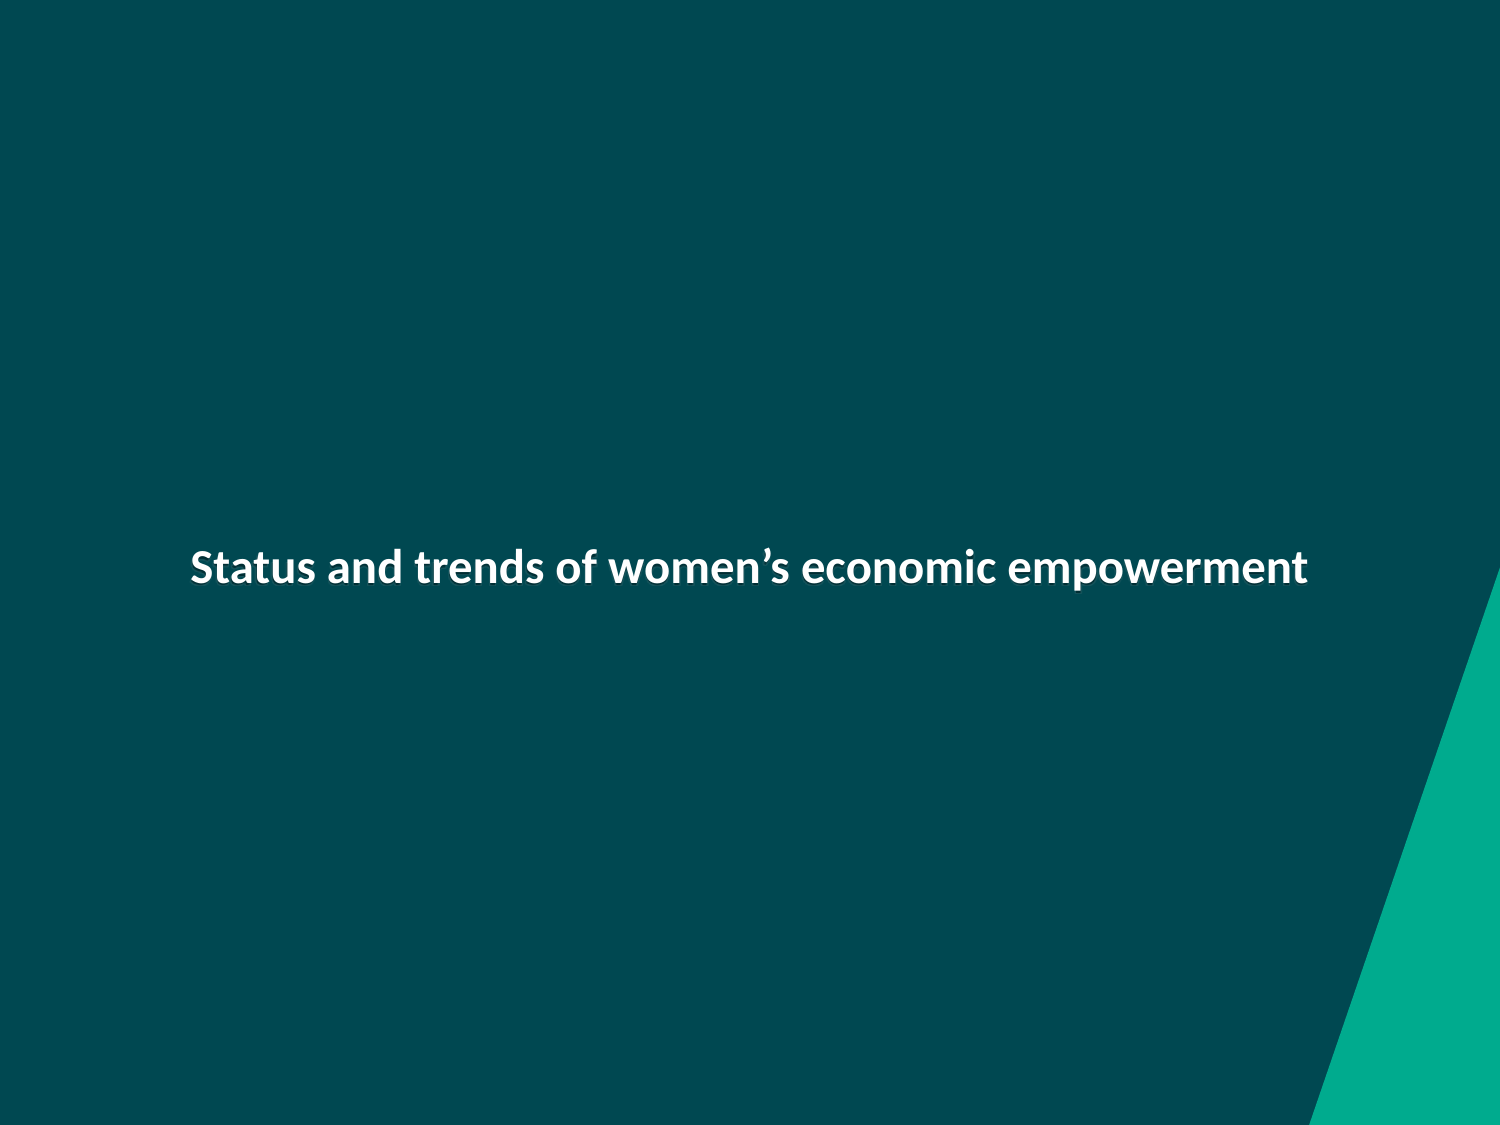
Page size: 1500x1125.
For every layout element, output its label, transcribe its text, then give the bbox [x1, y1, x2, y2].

title Status and trends of women’s economic empowerment [185, 501, 1315, 624]
